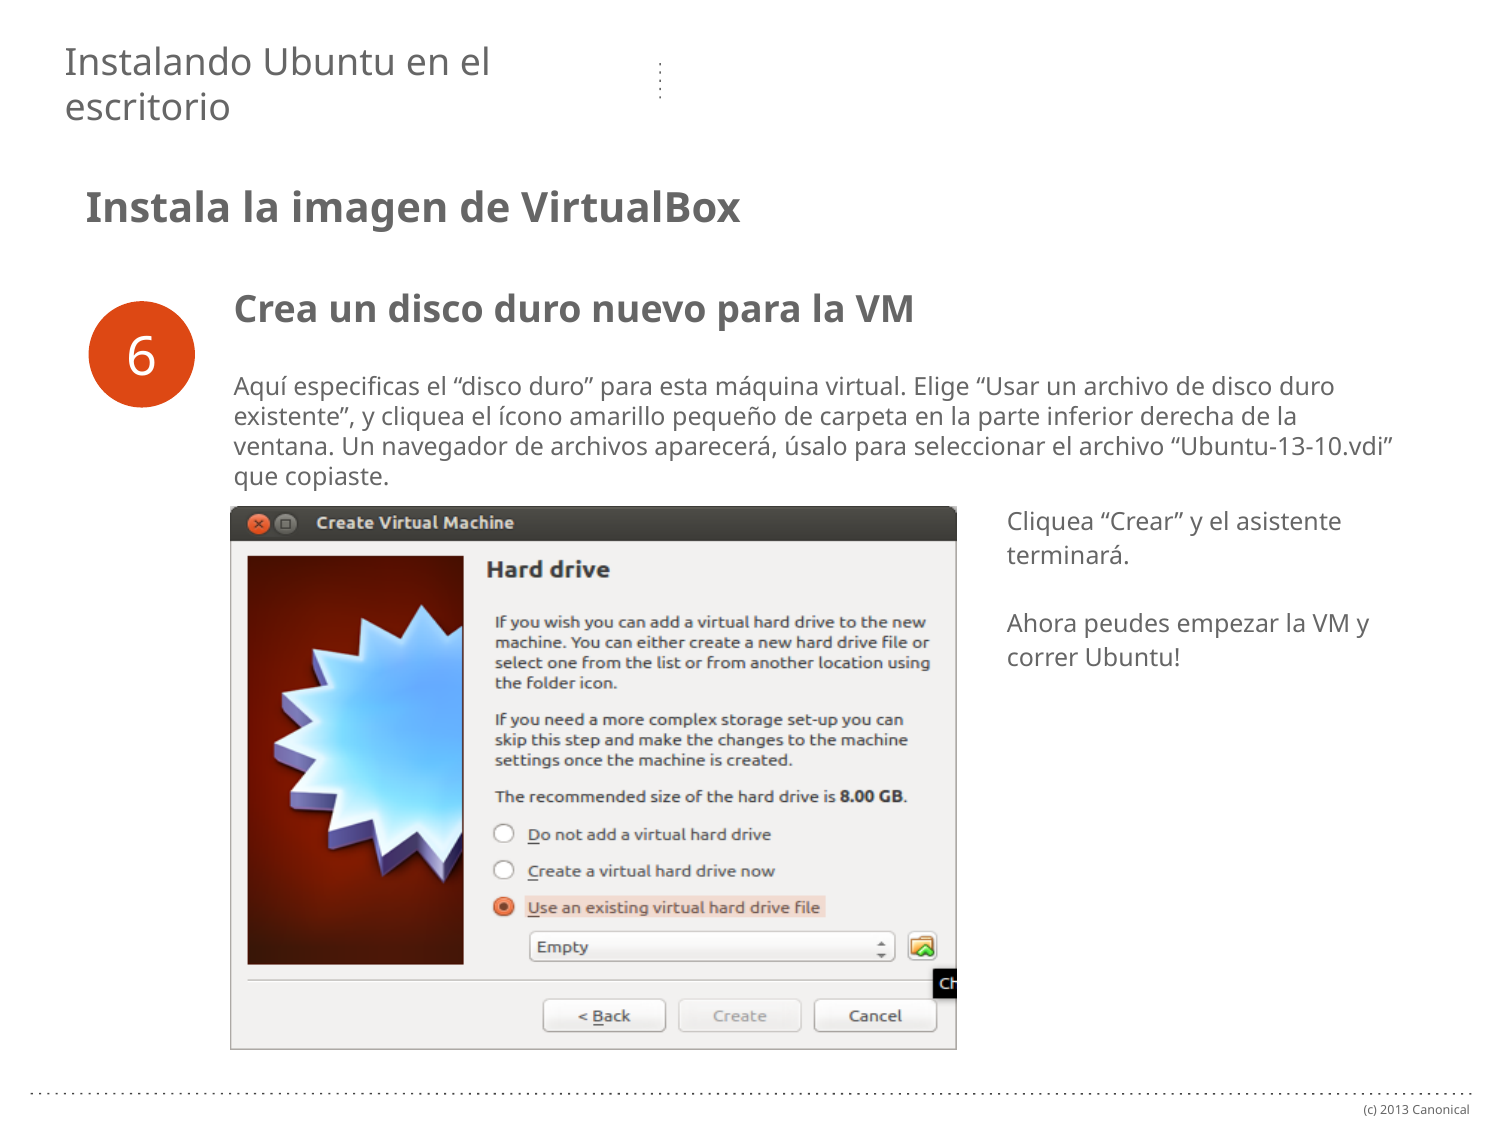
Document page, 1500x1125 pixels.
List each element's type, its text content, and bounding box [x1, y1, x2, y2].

picture [230, 506, 957, 1050]
text_box (c) 2013 Canonical [19, 1099, 1485, 1119]
text_box Cliquea “Crear” y el asistente terminará. Ahora peudes empezar la VM y correr Ubuntu! [992, 496, 1394, 653]
text_box 6 [88, 301, 195, 408]
title Instalando Ubuntu en el escritorio [49, 53, 661, 114]
list Instala la imagen de VirtualBox Crea un disco duro nuevo para la VM Aquí especificas el “disco duro” para esta máquina virtual. Elige “Usar un archivo de disco duro existente”, y cliquea el ícono amarillo pequeño de carpeta en la parte inferior derecha de la ventana. Un navegador de archivos aparecerá, úsalo para seleccionar el archivo “Ubuntu-13-10.vdi” que copiaste. [70, 165, 1421, 969]
